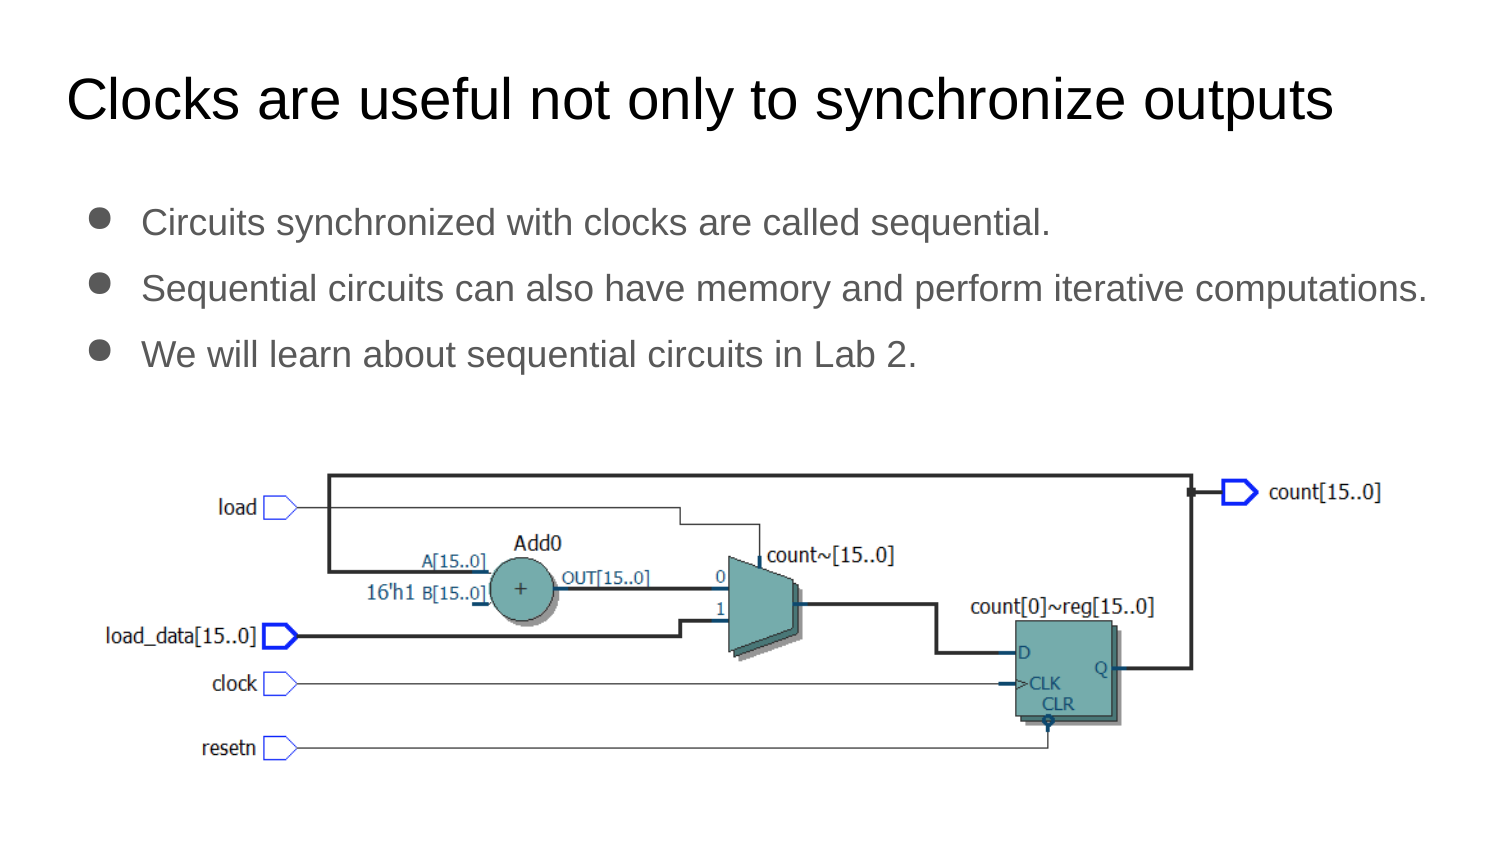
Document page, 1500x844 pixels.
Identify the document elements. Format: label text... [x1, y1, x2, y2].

picture [102, 412, 1397, 799]
title Clocks are useful not only to synchronize outputs [51, 45, 1449, 140]
list Circuits synchronized with clocks are called sequential. Sequential circuits can also have memory and perform iterative computations. We will learn about sequential circuits in Lab 2. [51, 182, 1449, 413]
